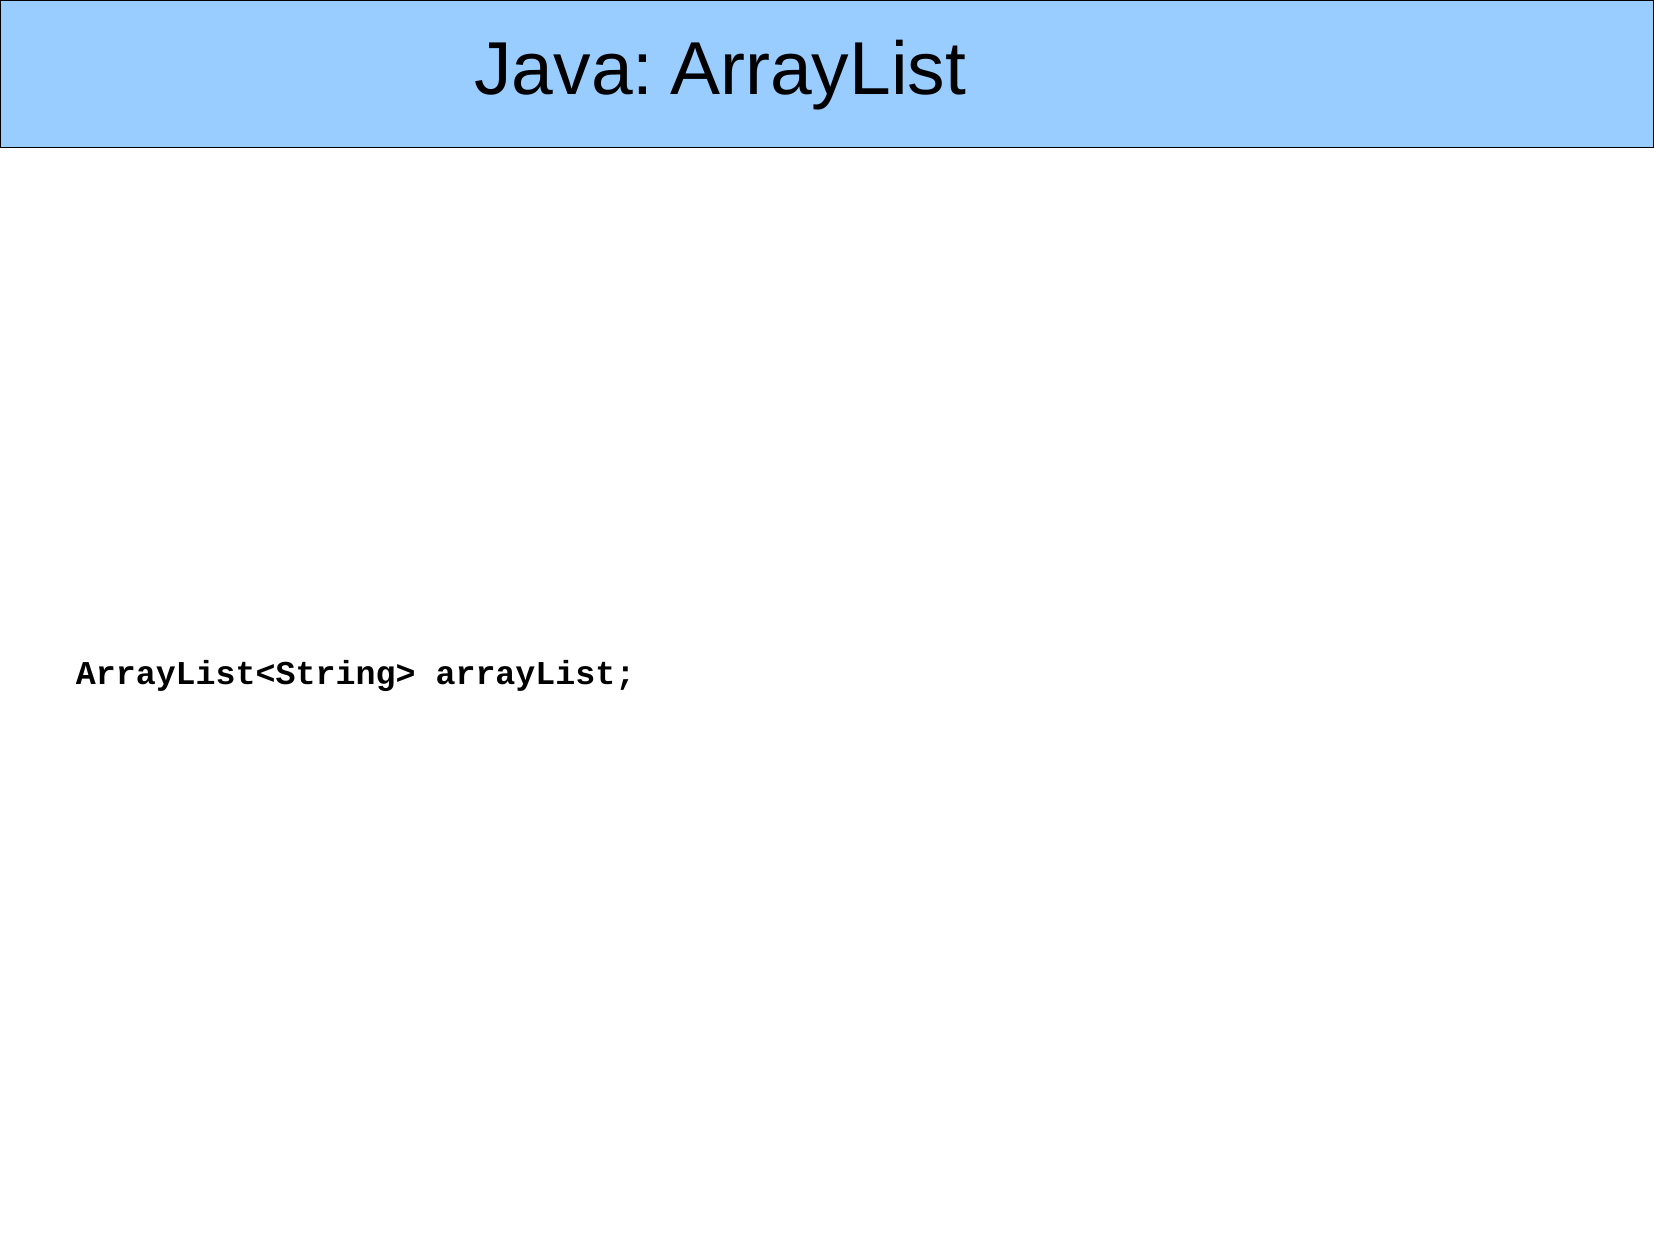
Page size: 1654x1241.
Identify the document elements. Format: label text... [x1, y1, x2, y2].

text_box ArrayList<String> arrayList; [61, 649, 651, 740]
text_box Java: ArrayList [459, 19, 982, 119]
text_box [0, 0, 1654, 148]
